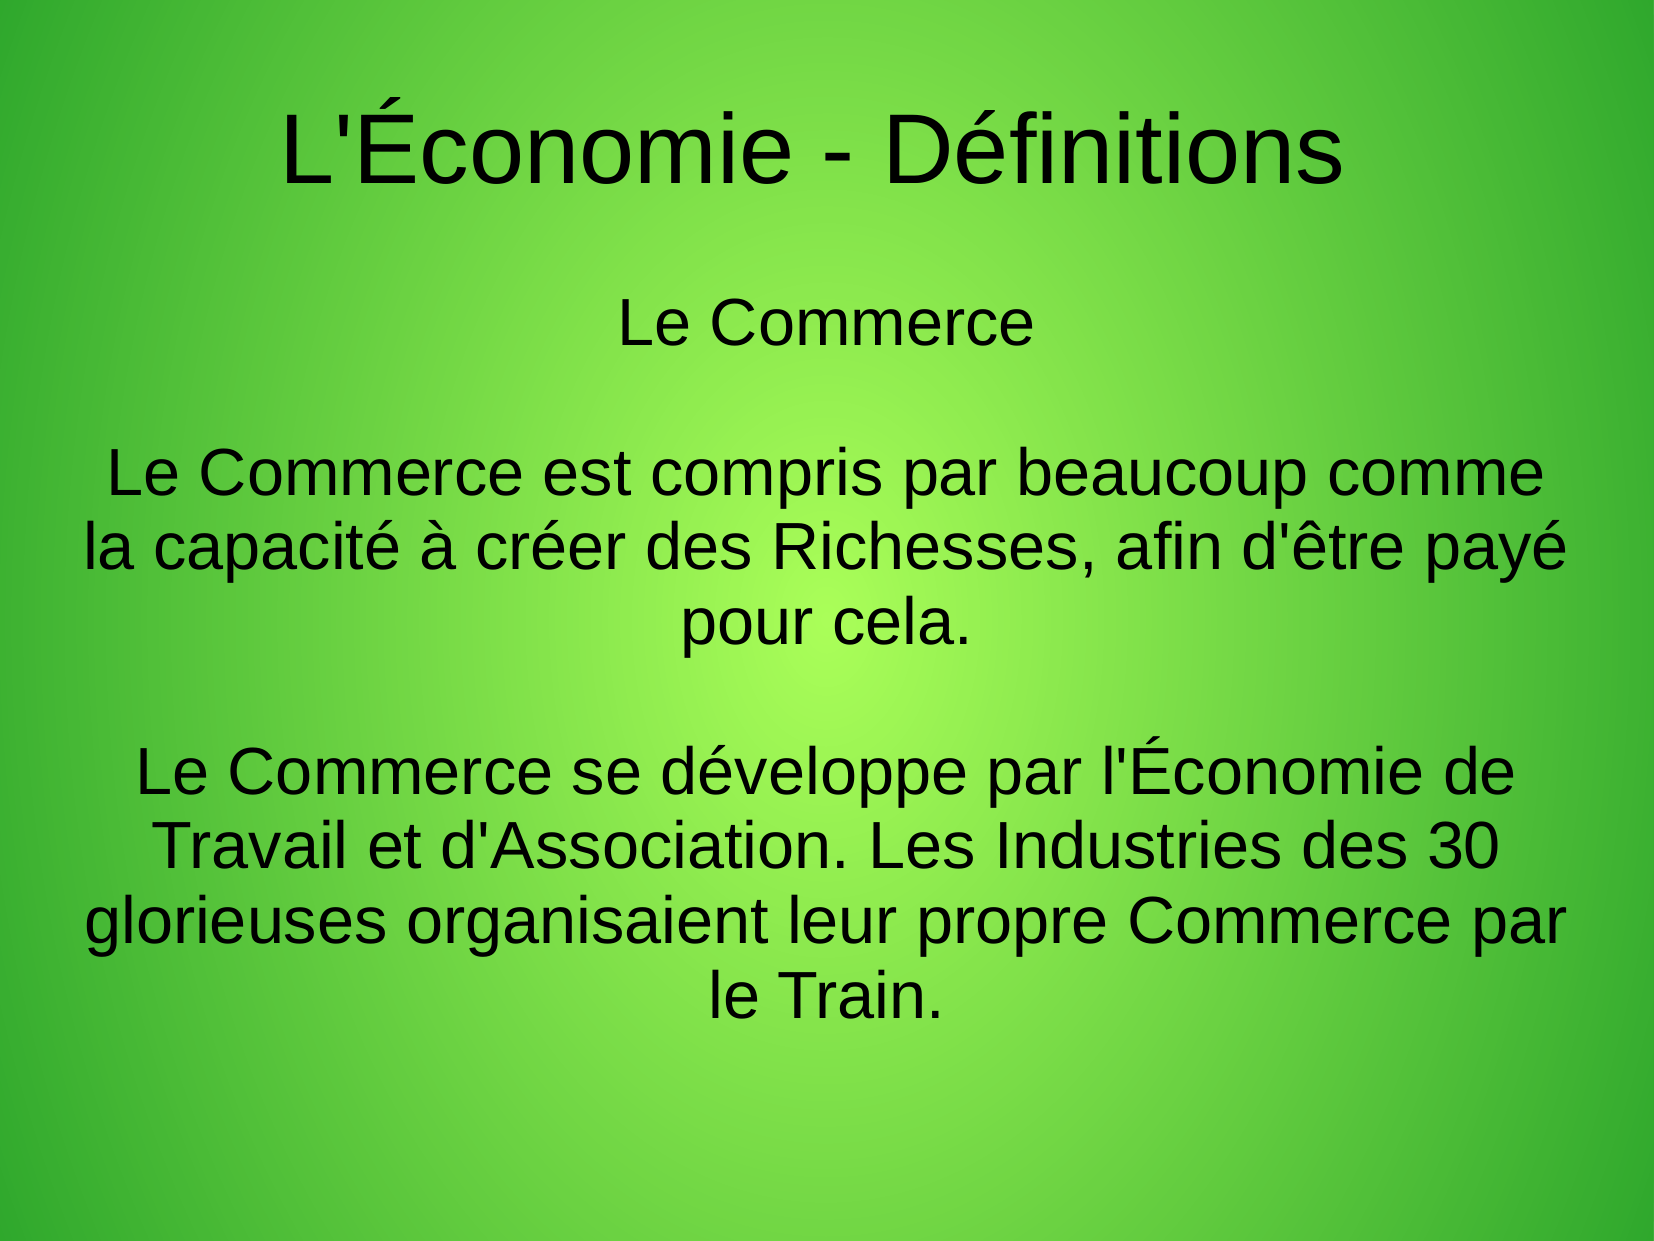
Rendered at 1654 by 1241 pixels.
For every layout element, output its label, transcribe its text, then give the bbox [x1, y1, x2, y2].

title L'Économie - Définitions [82, 47, 1571, 210]
subtitle Le Commerce Le Commerce est compris par beaucoup comme la capacité à créer des Richesses, afin d'être payé pour cela. Le Commerce se développe par l'Économie de Travail et d'Association. Les Industries des 30 glorieuses organisaient leur propre Commerce par le Train. [82, 210, 1571, 1108]
